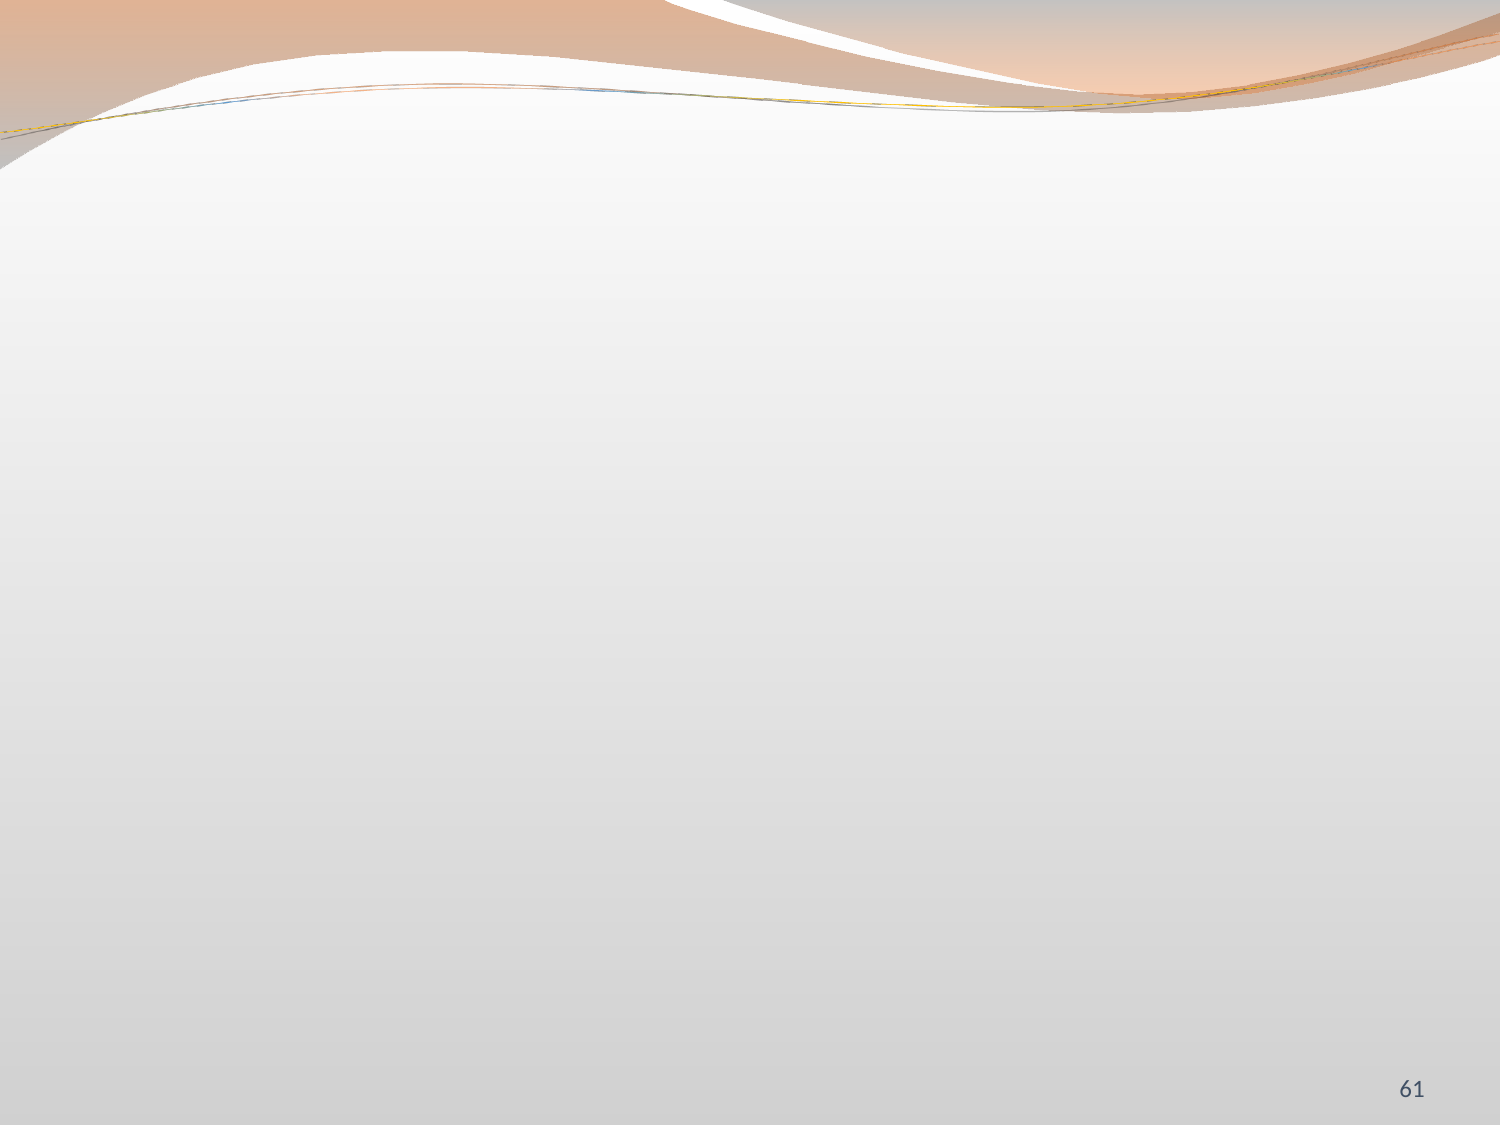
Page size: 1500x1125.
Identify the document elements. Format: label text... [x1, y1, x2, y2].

picture [0, 0, 1500, 1125]
text_box <編號> [1365, 1042, 1426, 1103]
